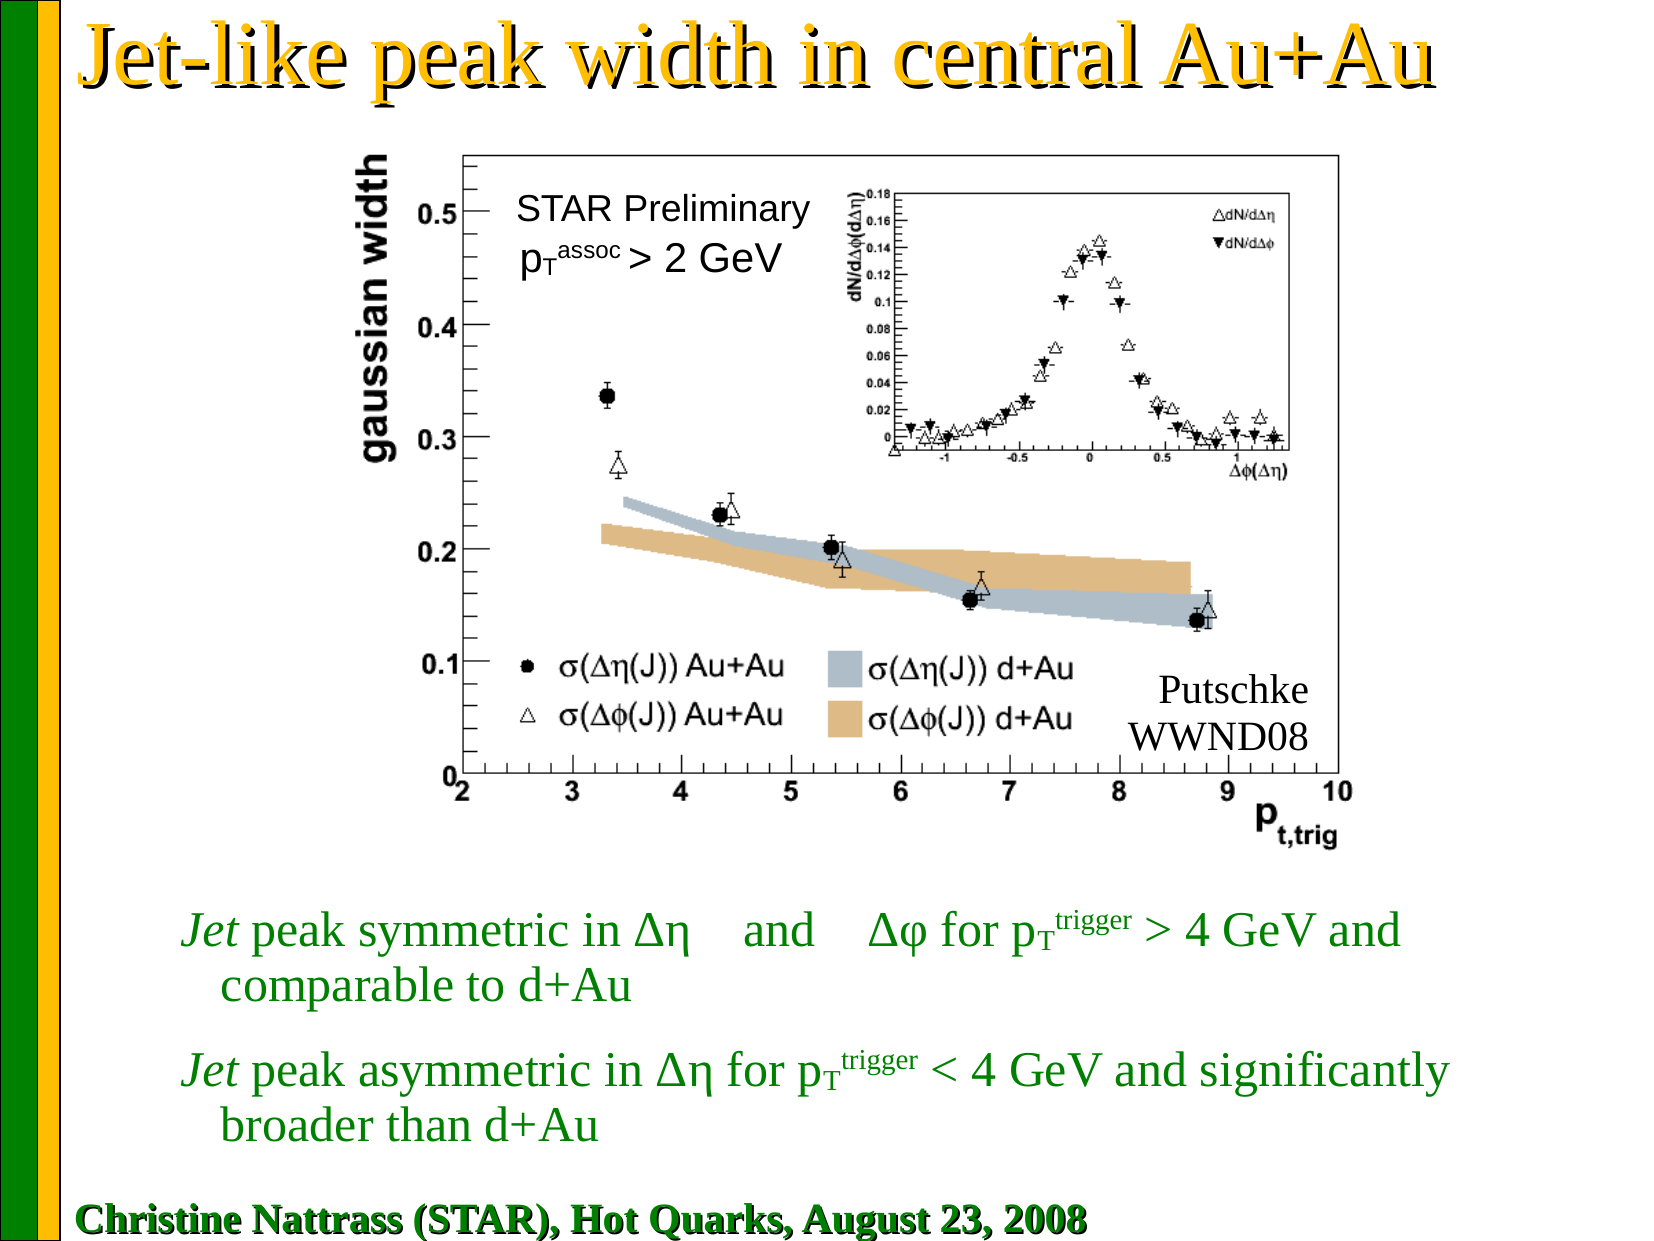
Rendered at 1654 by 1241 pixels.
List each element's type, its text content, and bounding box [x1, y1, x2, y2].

text_box pTassoc > 2 GeV [513, 237, 790, 289]
picture [354, 121, 1448, 851]
text_box STAR Preliminary [501, 179, 839, 237]
list Jet peak symmetric in Δη and Δφ for pTtrigger > 4 GeV and comparable to d+Au Jet peak asymmetric in Δη for pTtrigger < 4 GeV and significantly broader than d+Au [150, 901, 1571, 1190]
text_box Putschke WWND08 [1099, 659, 1325, 767]
title Jet-like peak width in central Au+Au [76, 0, 1565, 121]
